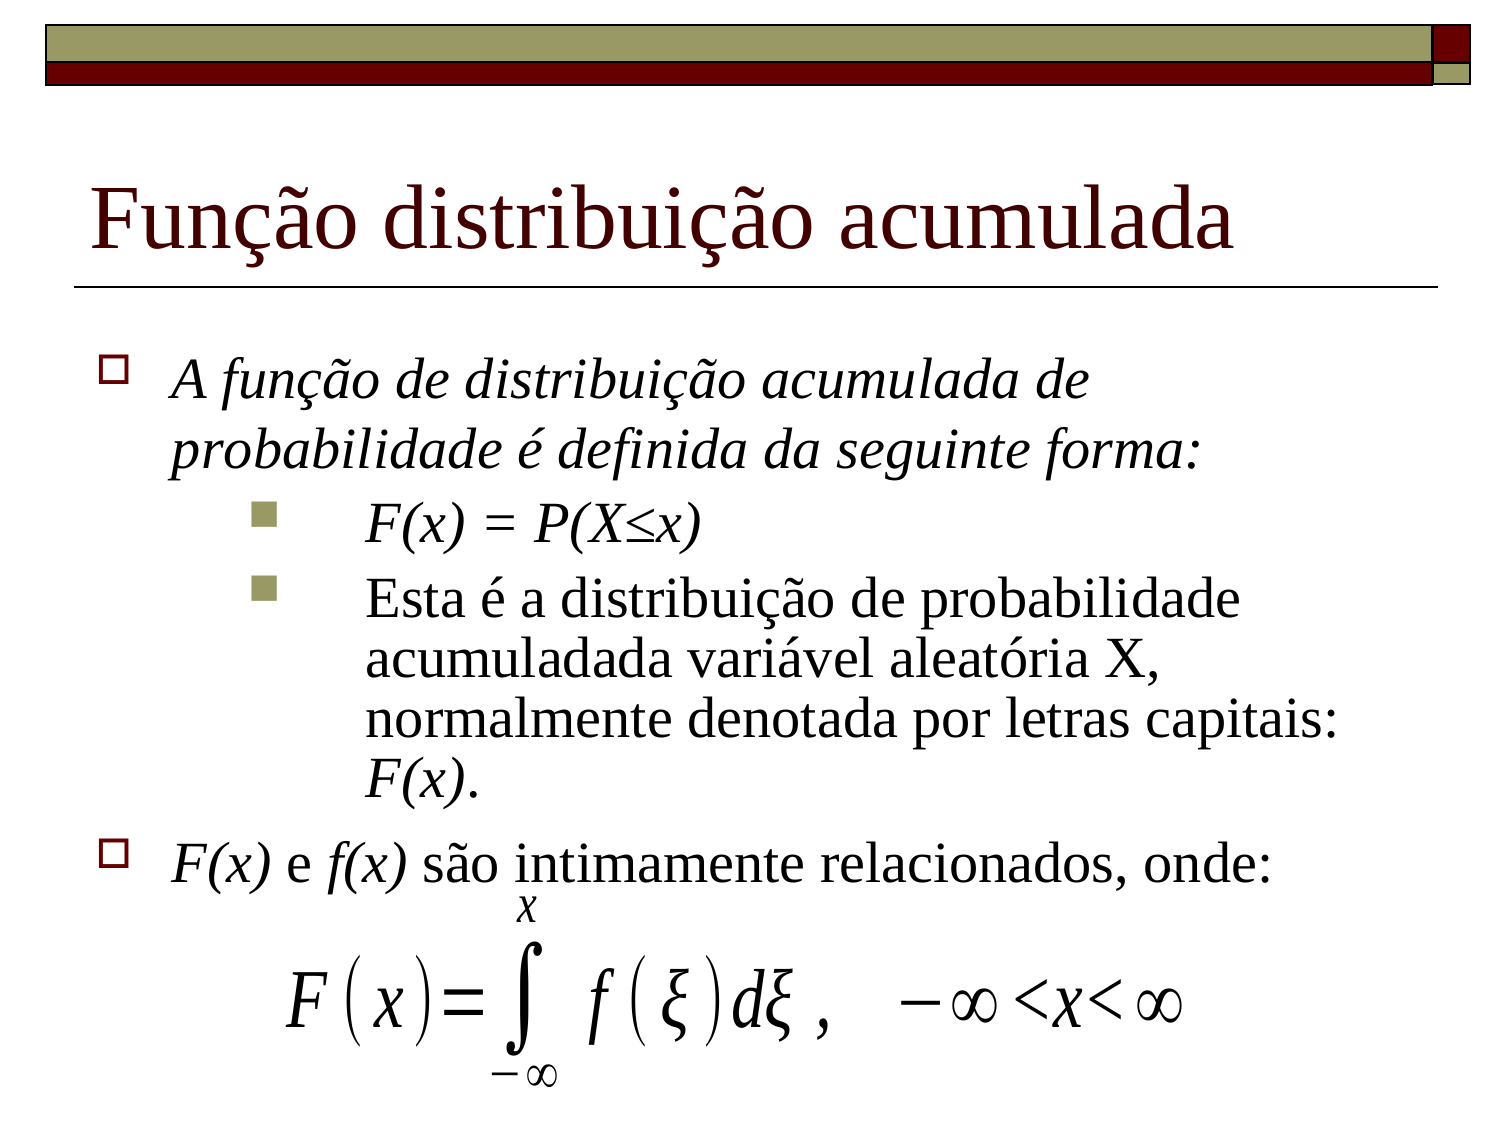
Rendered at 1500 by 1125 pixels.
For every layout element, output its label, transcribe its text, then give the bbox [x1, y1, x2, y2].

list A função de distribuição acumulada de probabilidade é definida da seguinte forma: F(x) = P(X≤x) Esta é a distribuição de probabilidade acumuladada variável aleatória X, normalmente denotada por letras capitais: F(x). F(x) e f(x) são intimamente relacionados, onde: [80, 332, 1406, 987]
title Função distribuição acumulada [75, 87, 1426, 275]
chart [265, 875, 1216, 1093]
